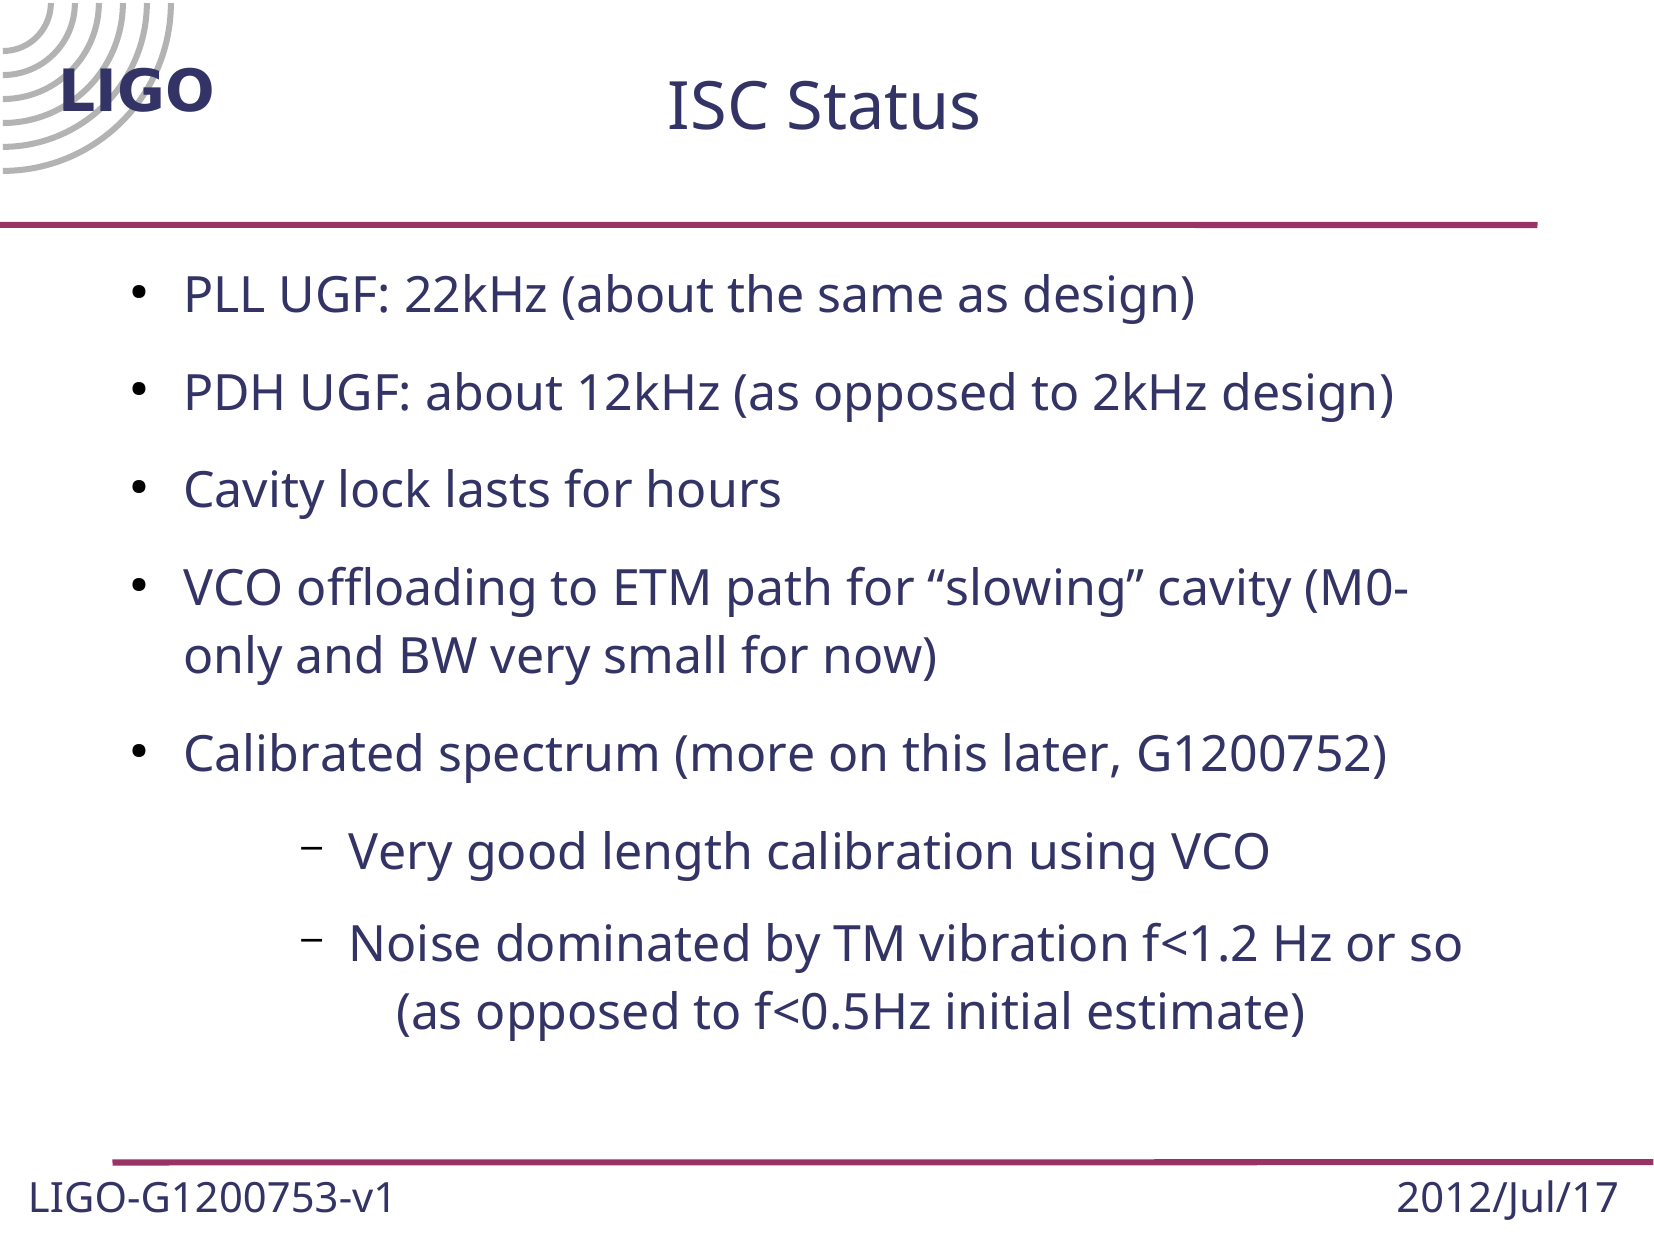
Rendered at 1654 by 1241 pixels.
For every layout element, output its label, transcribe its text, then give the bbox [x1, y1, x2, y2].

list PLL UGF: 22kHz (about the same as design) PDH UGF: about 12kHz (as opposed to 2kHz design) Cavity lock lasts for hours VCO offloading to ETM path for “slowing” cavity (M0-only and BW very small for now) Calibrated spectrum (more on this later, G1200752) Very good length calibration using VCO Noise dominated by TM vibration f<1.2 Hz or so (as opposed to f<0.5Hz initial estimate) [112, 258, 1501, 1104]
title ISC Status [187, 0, 1463, 208]
